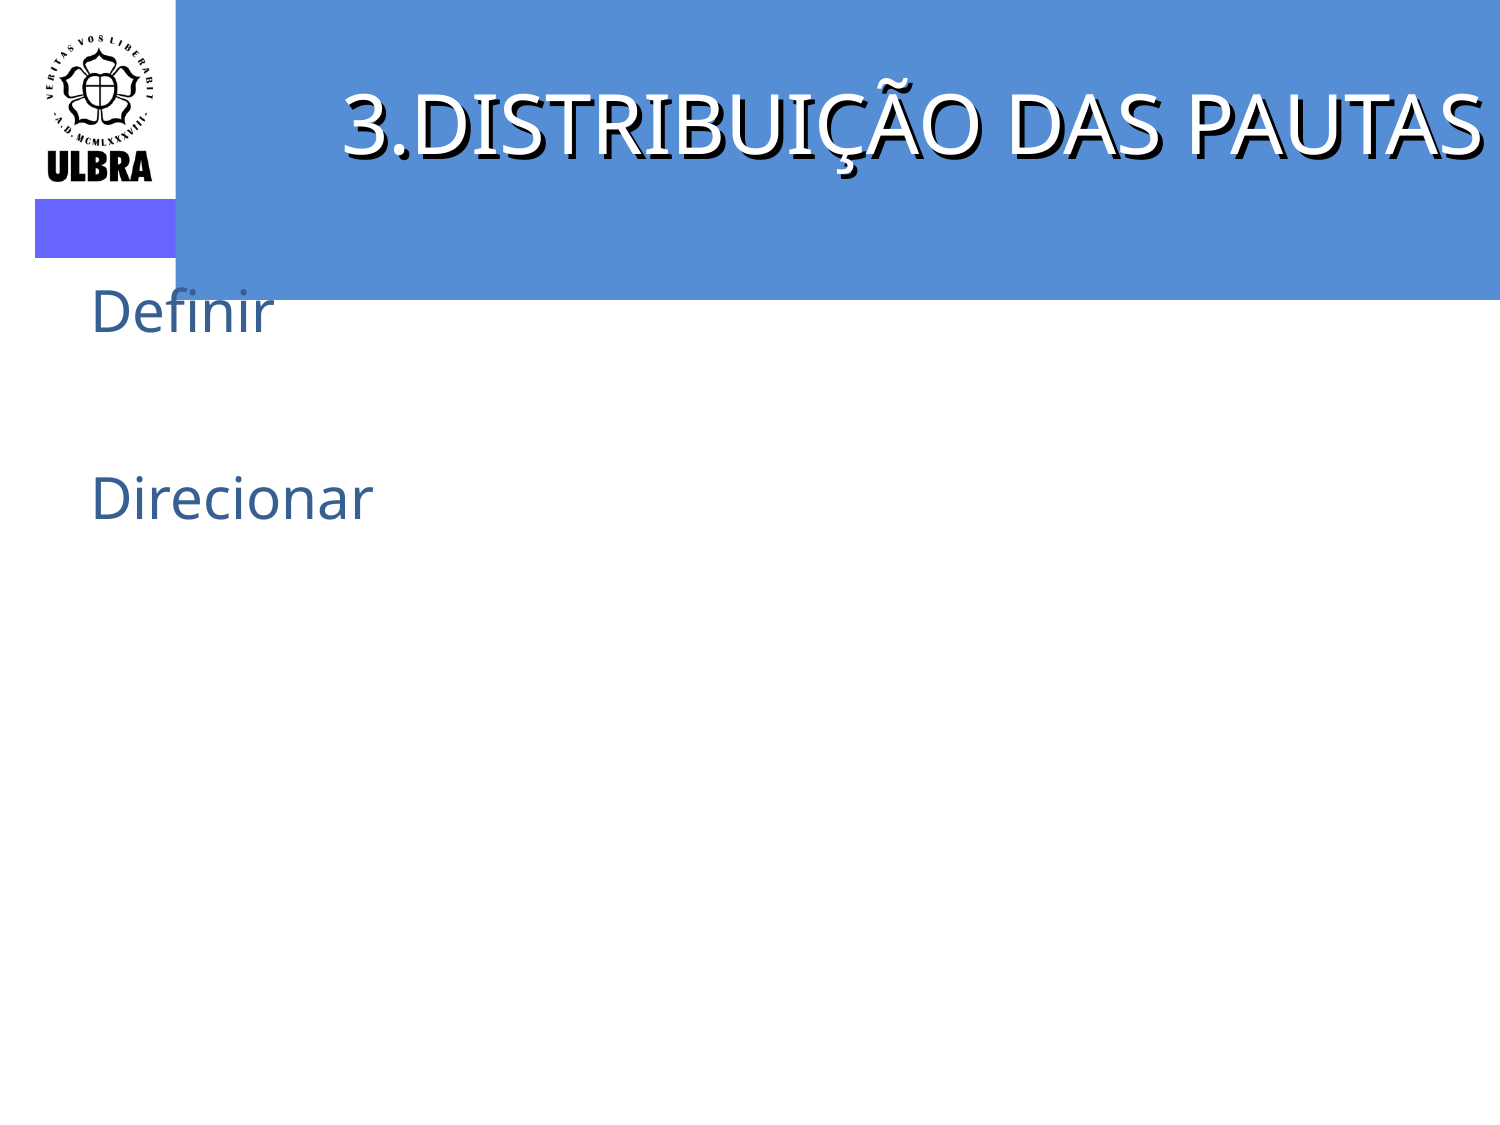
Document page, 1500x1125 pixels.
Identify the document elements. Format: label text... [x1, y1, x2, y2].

picture [46, 35, 153, 182]
title 3.DISTRIBUIÇÃO DAS PAUTAS [175, 0, 1500, 280]
list Definir Direcionar [75, 262, 1426, 1006]
